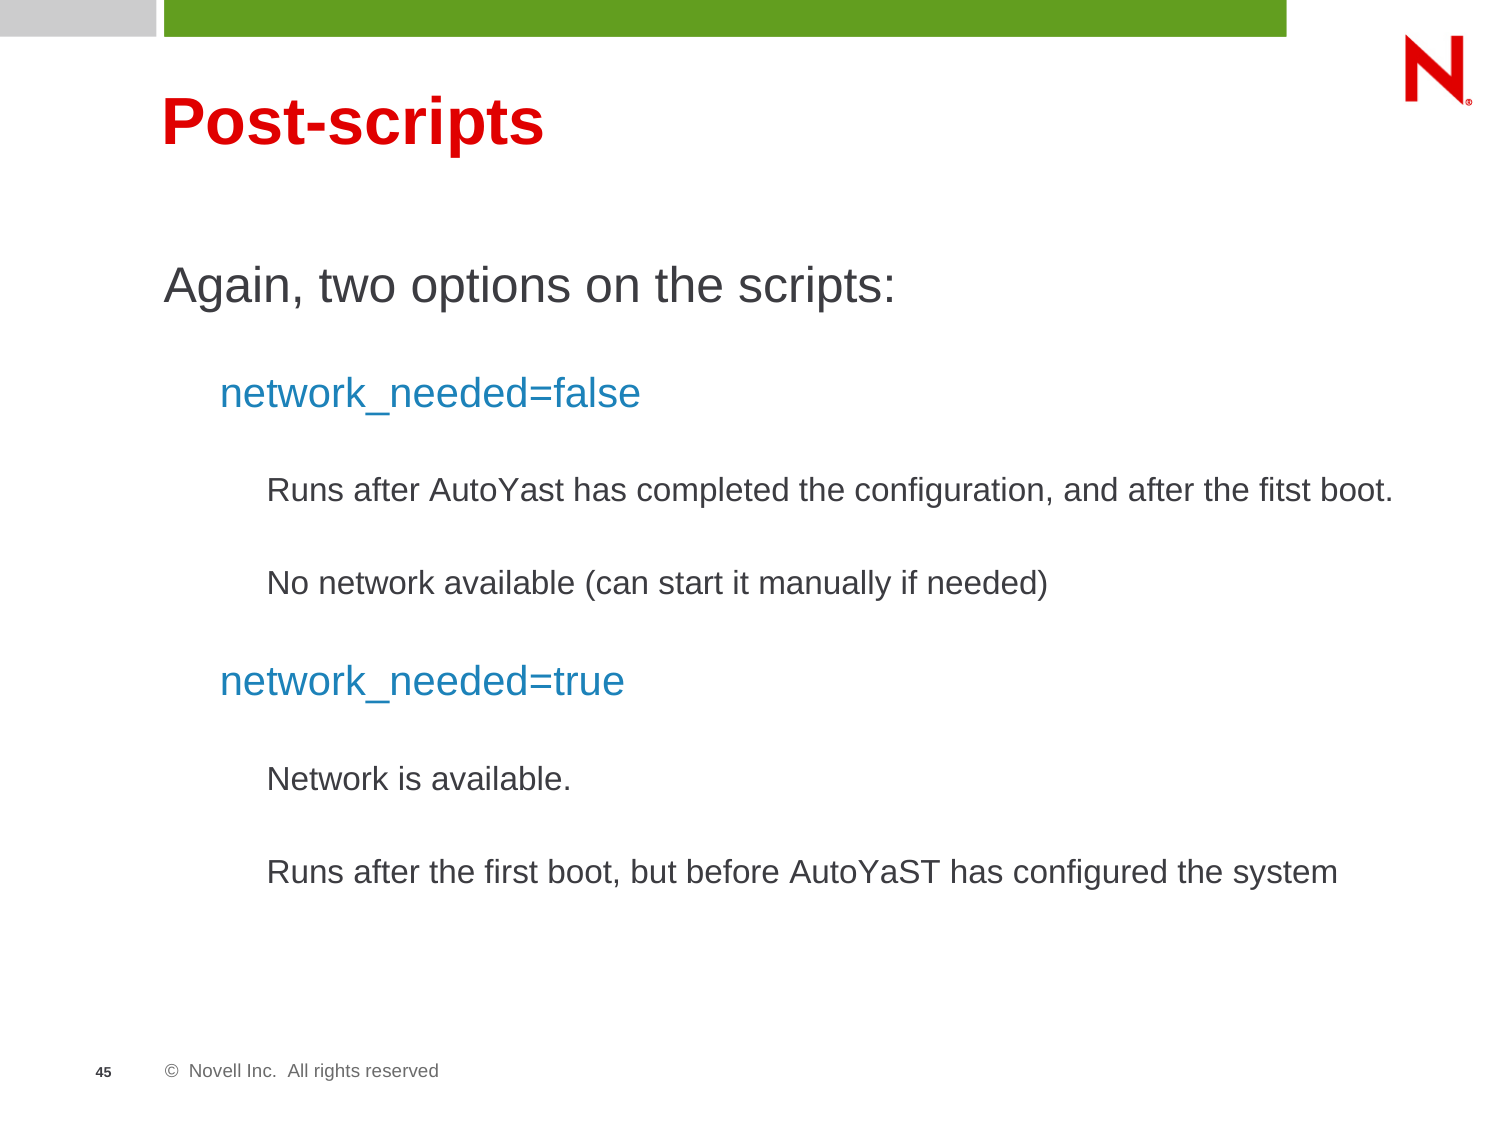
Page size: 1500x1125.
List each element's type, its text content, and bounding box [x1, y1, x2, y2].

list Again, two options on the scripts: network_needed=false Runs after AutoYast has completed the configuration, and after the fitst boot. No network available (can start it manually if needed) network_needed=true Network is available. Runs after the first boot, but before AutoYaST has configured the system [163, 254, 1404, 1055]
picture [1403, 32, 1473, 107]
title Post-scripts [161, 41, 1383, 205]
